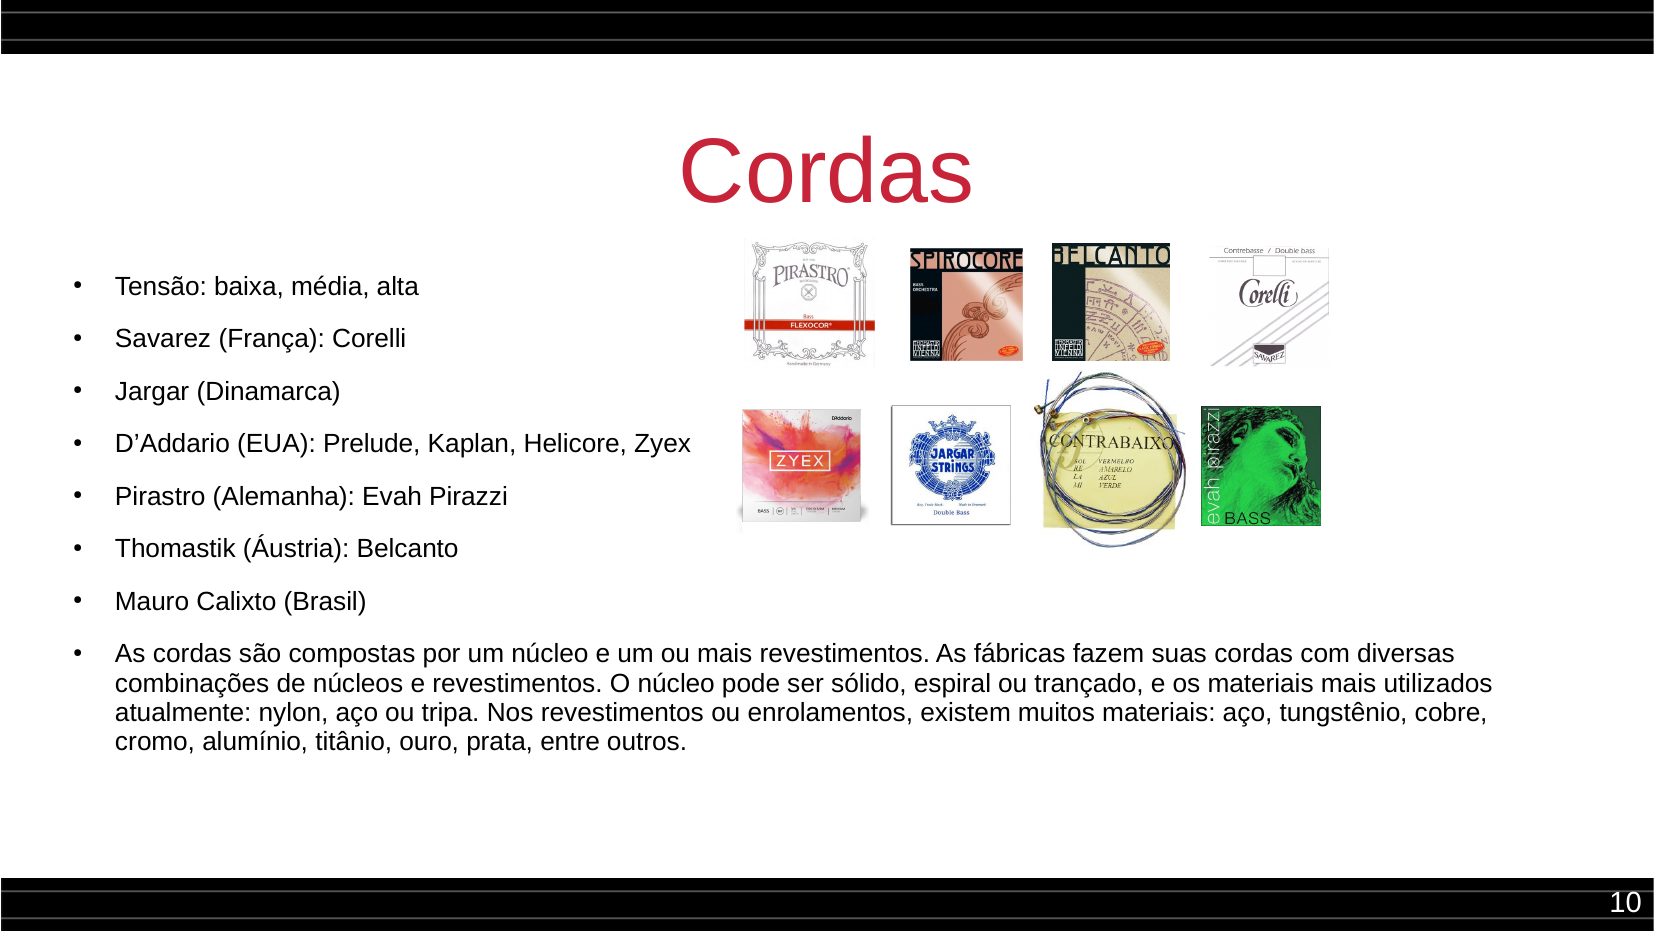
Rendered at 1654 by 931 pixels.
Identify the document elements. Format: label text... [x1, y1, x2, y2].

list Tensão: baixa, média, alta Savarez (França): Corelli Jargar (Dinamarca) D’Addario (EUA): Prelude, Kaplan, Helicore, Zyex Pirastro (Alemanha): Evah Pirazzi Thomastik (Áustria): Belcanto Mauro Calixto (Brasil) As cordas são compostas por um núcleo e um ou mais revestimentos. As fábricas fazem suas cordas com diversas combinações de núcleos e revestimentos. O núcleo pode ser sólido, espiral ou trançado, e os materiais mais utilizados atualmente: nylon, aço ou tripa. Nos revestimentos ou enrolamentos, existem muitos materiais: aço, tungstênio, cobre, cromo, alumínio, titânio, ouro, prata, entre outros. [59, 271, 1548, 758]
picture [1020, 369, 1200, 550]
picture [705, 369, 1011, 562]
picture [1201, 406, 1321, 526]
picture [910, 248, 1023, 361]
picture [744, 236, 875, 368]
picture [1, 878, 1654, 931]
picture [1052, 243, 1170, 361]
picture [1209, 246, 1329, 367]
picture [1, 0, 1654, 54]
title Cordas [82, 92, 1571, 249]
